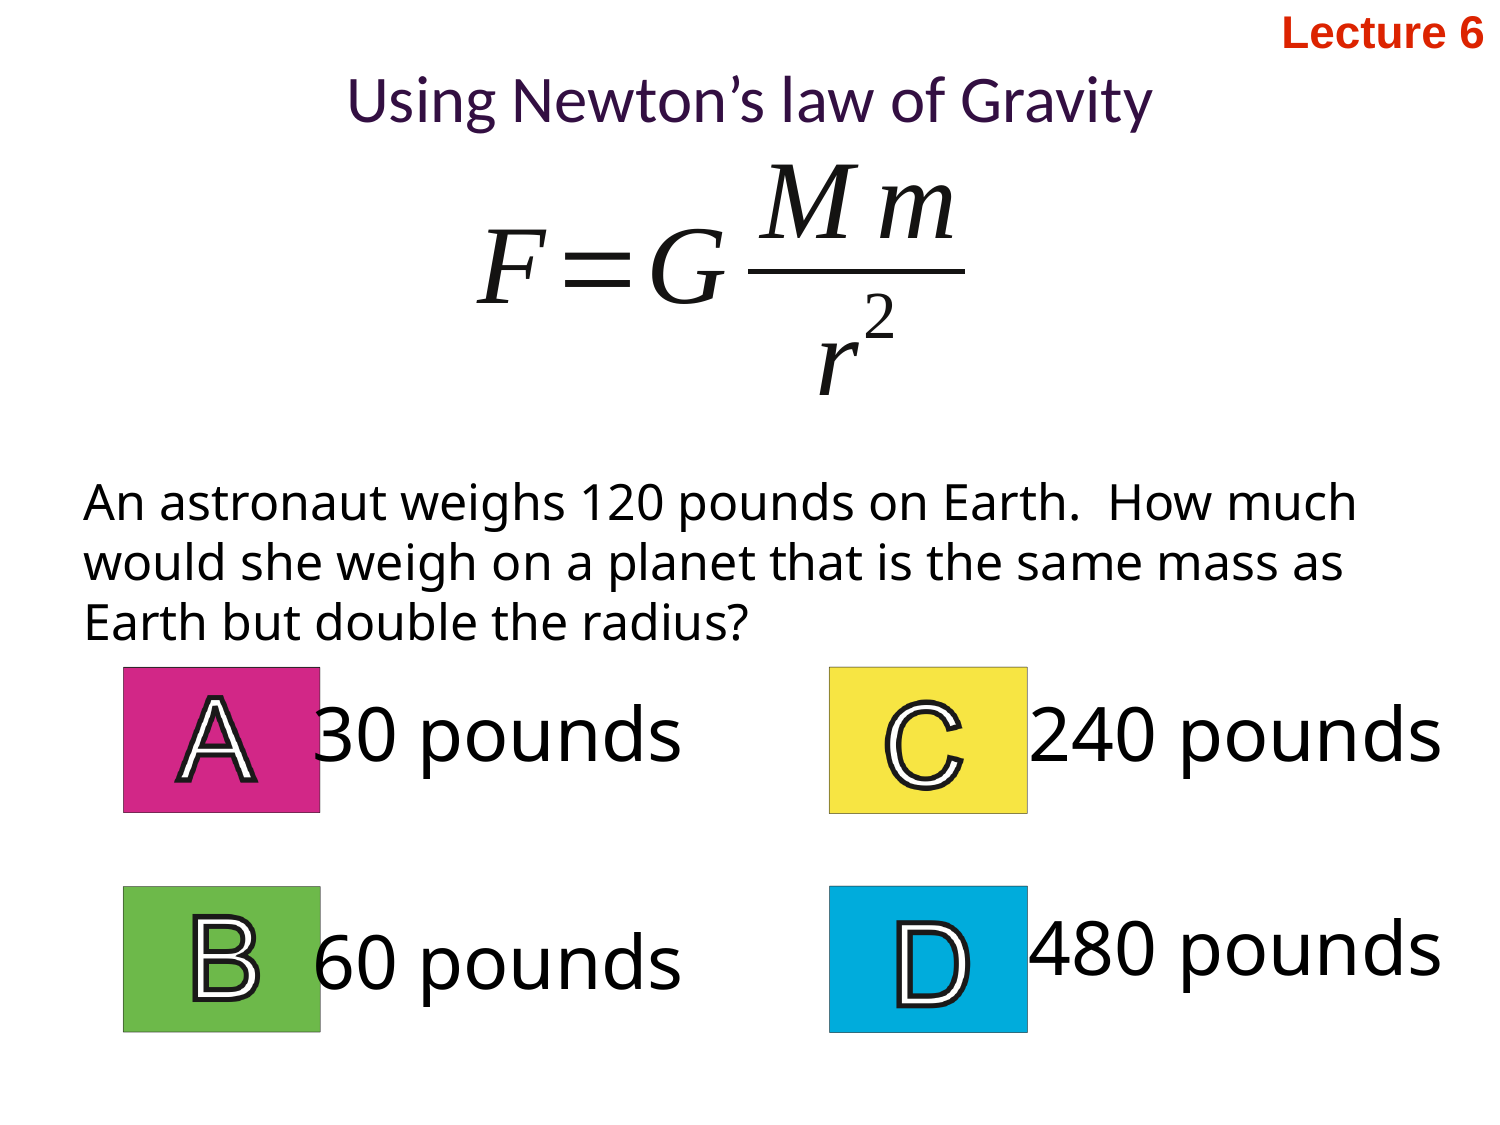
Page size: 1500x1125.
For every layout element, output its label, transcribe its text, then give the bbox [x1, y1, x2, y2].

picture [897, 921, 969, 1007]
picture [827, 665, 1029, 815]
text_box Lecture 6 [1185, 0, 1500, 67]
text_box 240 pounds [1014, 679, 1459, 785]
text_box 30 pounds [297, 679, 699, 785]
text_box An astronaut weighs 120 pounds on Earth. How much would she weigh on a planet that is the same mass as Earth but double the radius? [68, 463, 1456, 659]
picture [828, 884, 1029, 1034]
picture [121, 884, 322, 1034]
picture [121, 664, 322, 815]
text_box 480 pounds [1014, 892, 1459, 998]
text_box Using Newton’s law of Gravity [0, 48, 1500, 144]
chart [465, 139, 976, 421]
text_box 60 pounds [297, 907, 699, 1013]
